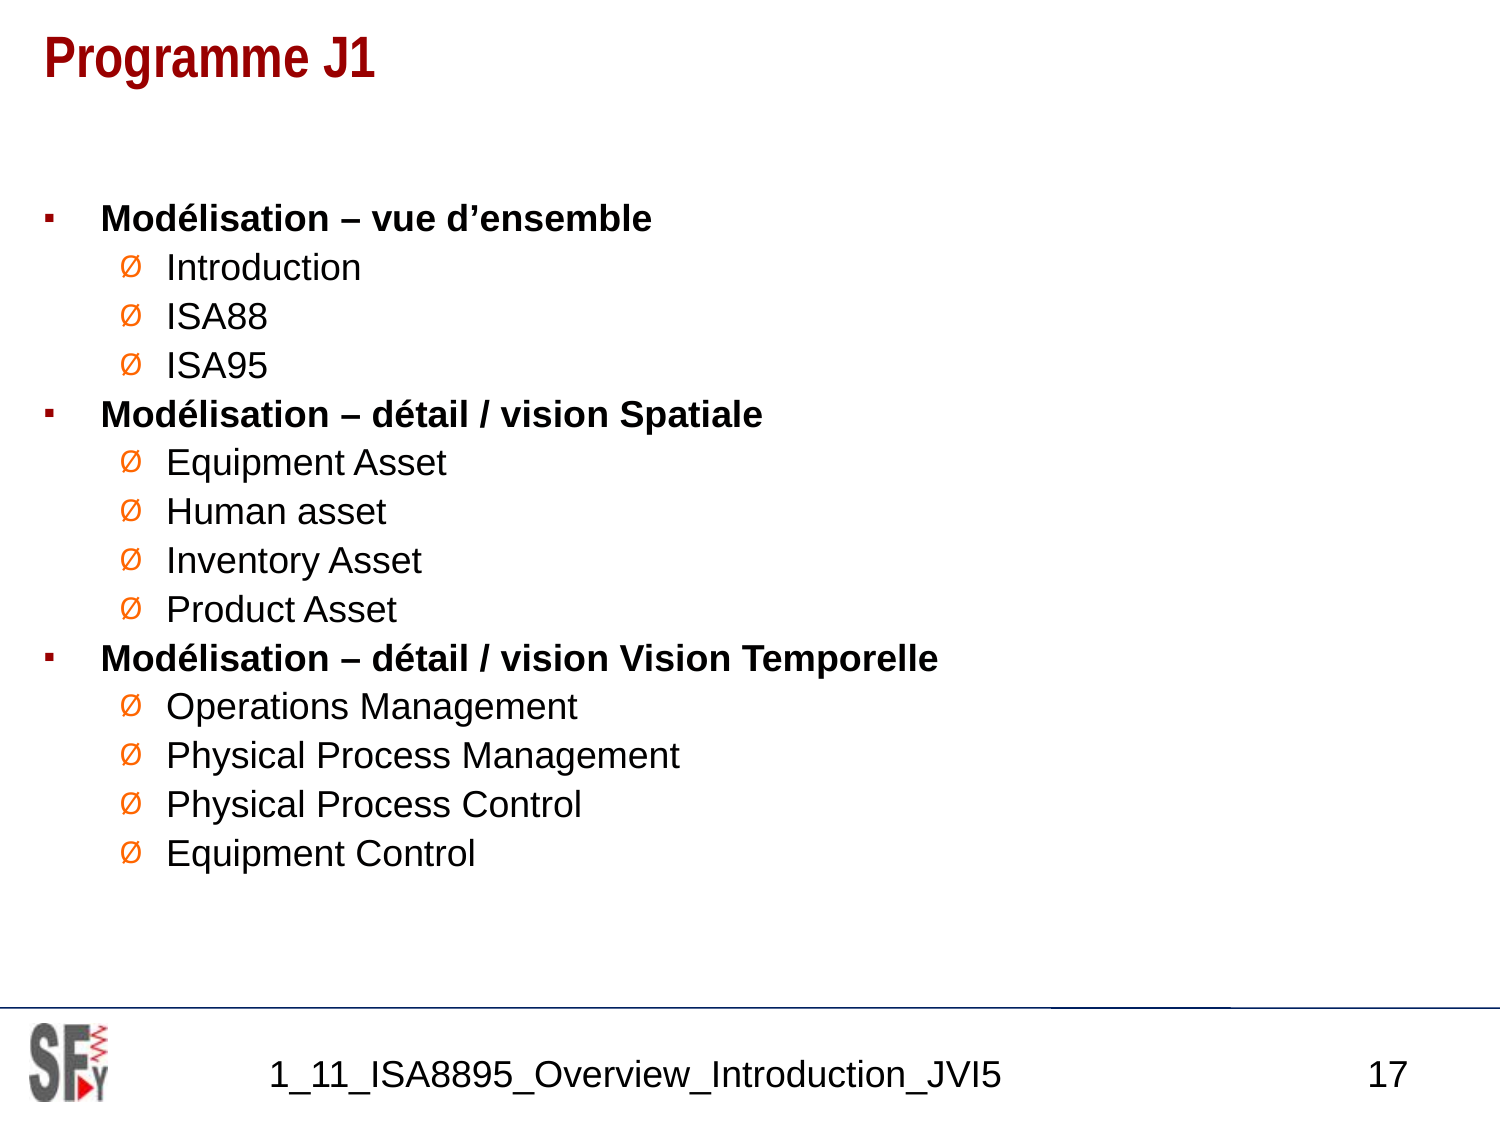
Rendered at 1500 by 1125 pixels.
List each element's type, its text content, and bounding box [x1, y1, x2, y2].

footer 1_11_ISA8895_Overview_Introduction_JVI5 [253, 1034, 1336, 1103]
picture [29, 1023, 108, 1102]
slide_number <numéro> [1352, 1034, 1490, 1103]
list Modélisation – vue d’ensemble Introduction ISA88 ISA95 Modélisation – détail / vision Spatiale Equipment Asset Human asset Inventory Asset Product Asset Modélisation – détail / vision Vision Temporelle Operations Management Physical Process Management Physical Process Control Equipment Control [29, 184, 1471, 988]
title Programme J1 [29, 12, 1471, 138]
